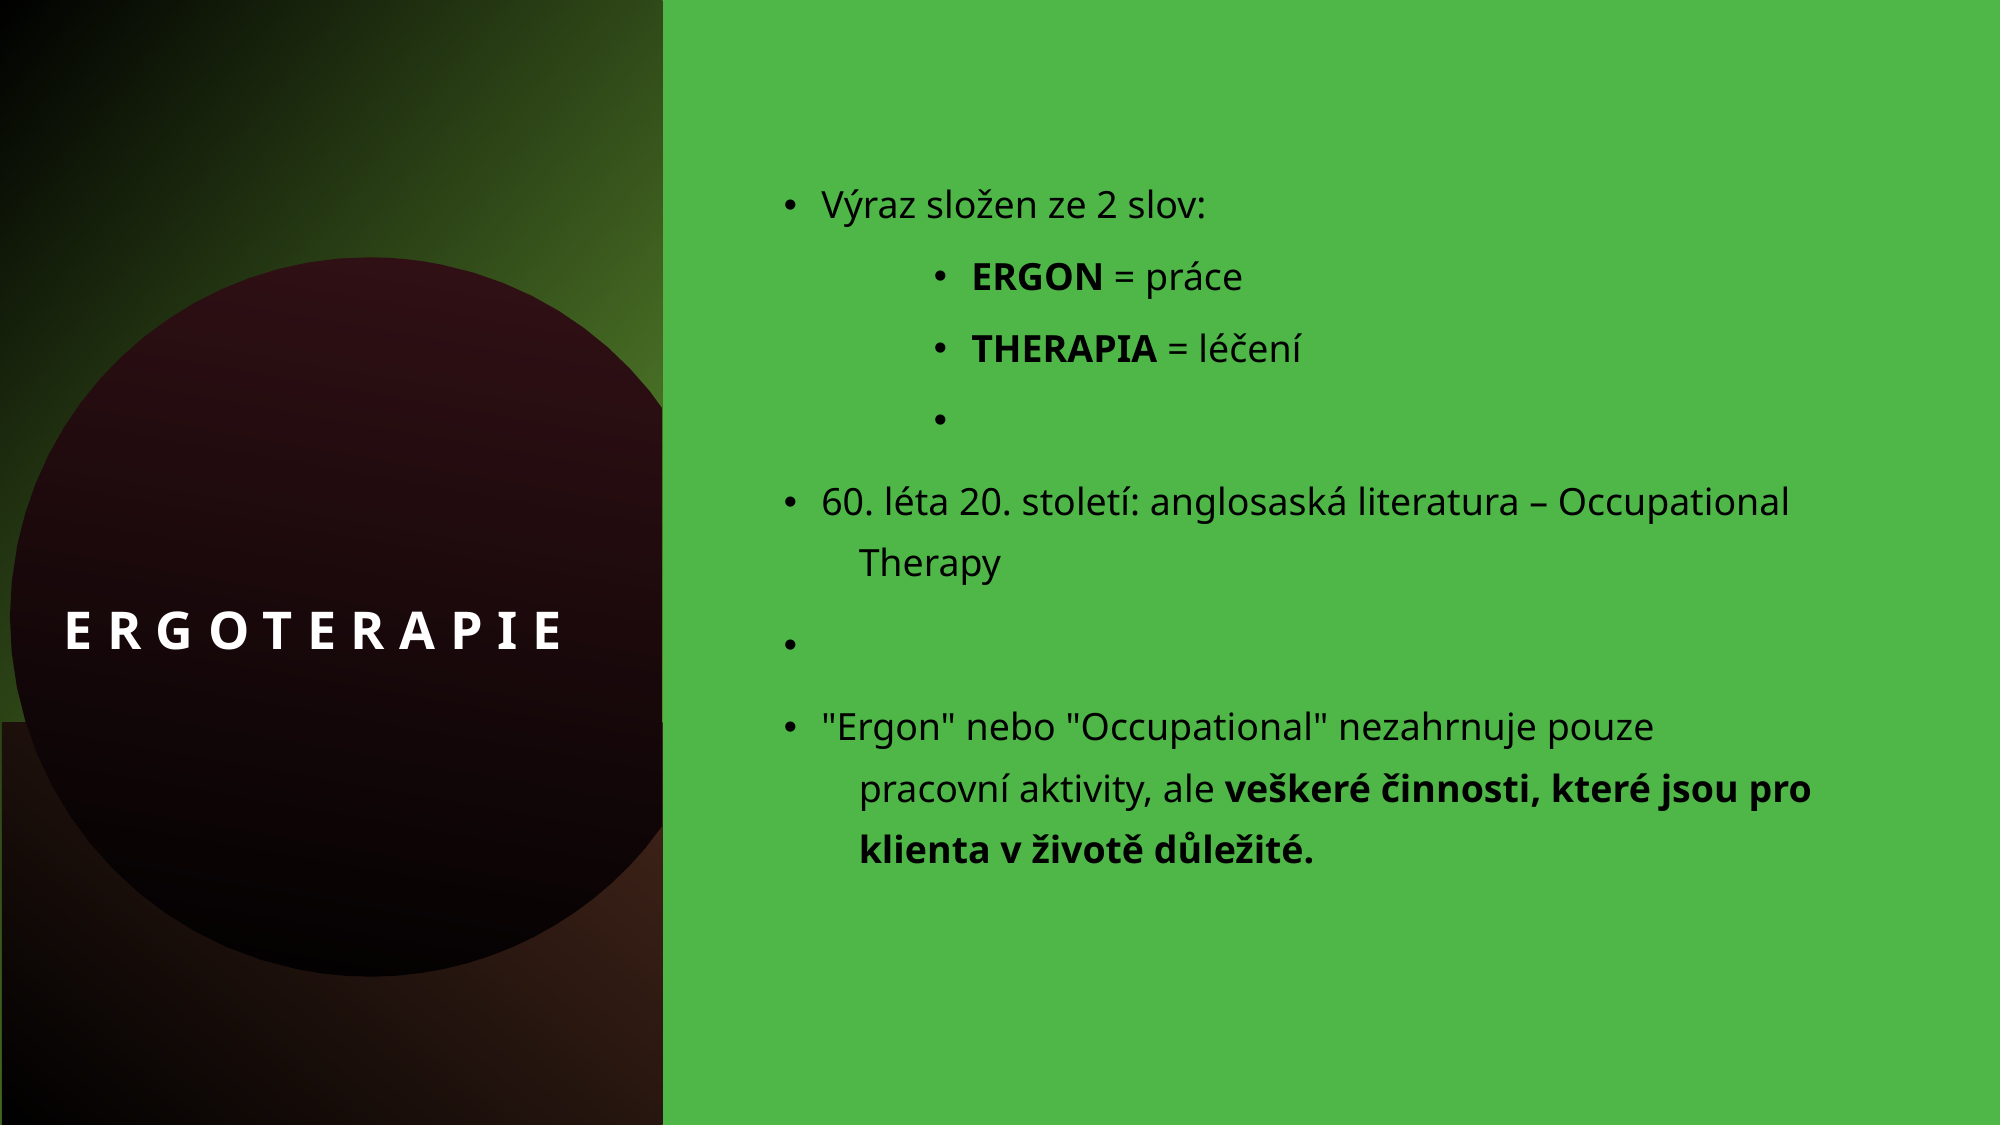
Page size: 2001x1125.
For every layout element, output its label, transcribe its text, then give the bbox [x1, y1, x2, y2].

title ERGOTERAPIE [63, 168, 597, 665]
list Výraz složen ze 2 slov: ERGON = práce THERAPIA = léčení 60. léta 20. století: anglosaská literatura – Occupational Therapy "Ergon" nebo "Occupational" nezahrnuje pouze pracovní aktivity, ale veškeré činnosti, které jsou pro klienta v životě důležité. [783, 168, 1813, 964]
text_box [0, 0, 2000, 1125]
